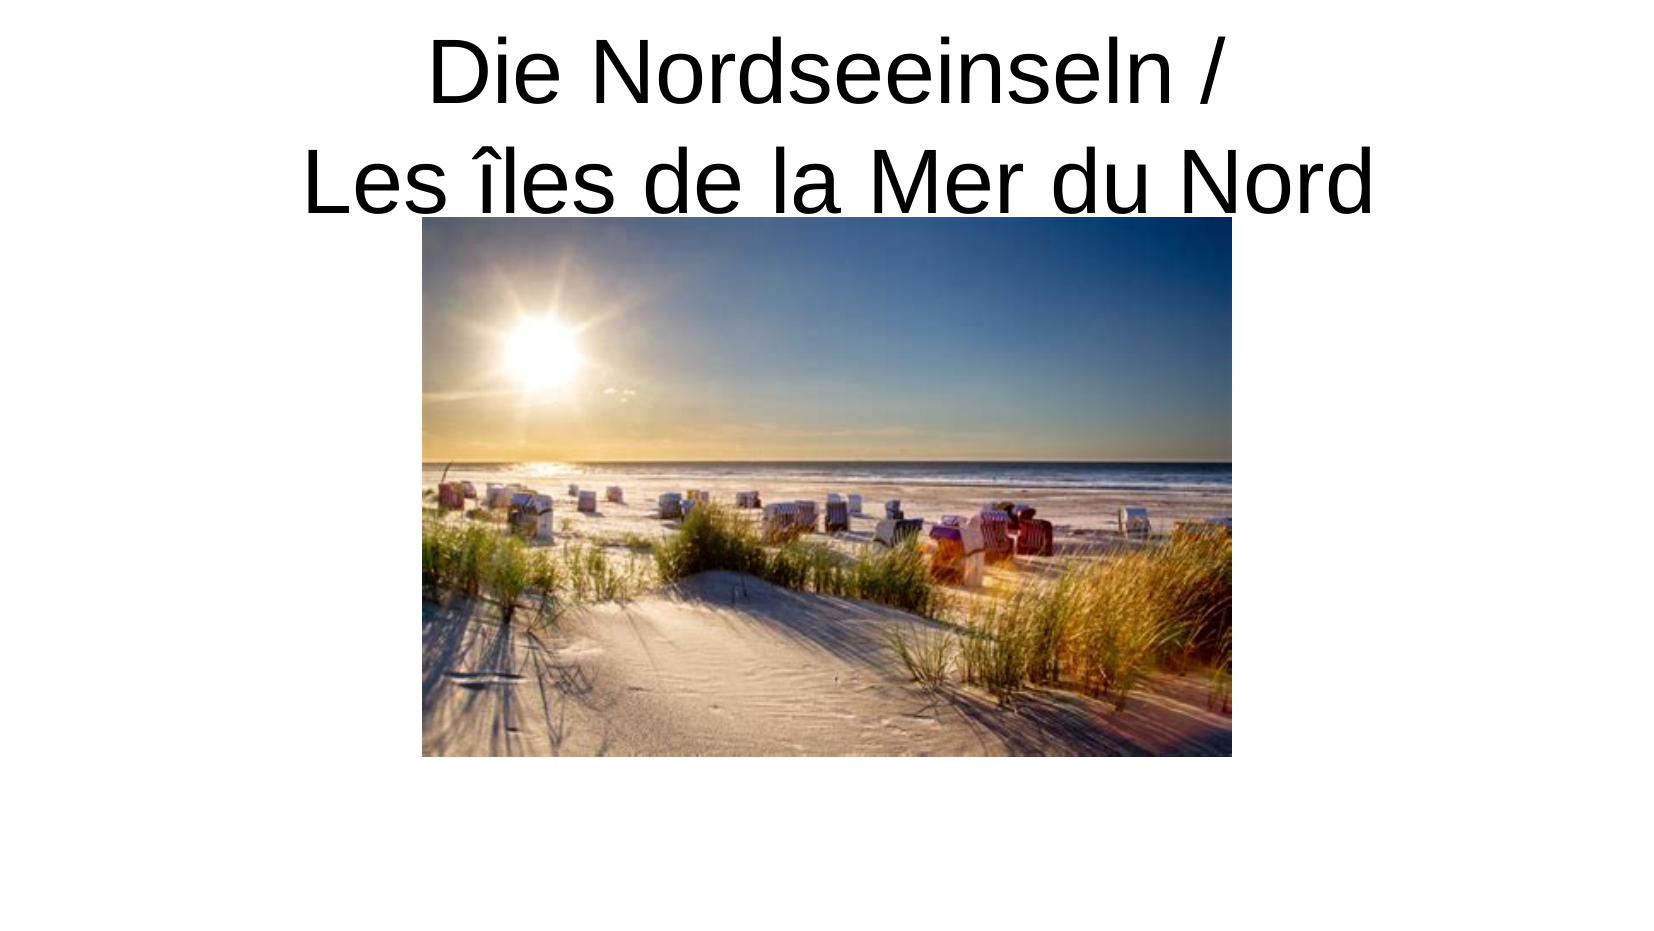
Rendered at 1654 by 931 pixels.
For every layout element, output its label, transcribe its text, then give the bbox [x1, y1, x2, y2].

picture [422, 217, 1232, 758]
title Die Nordseeinseln / Les îles de la Mer du Nord [82, 12, 1571, 218]
